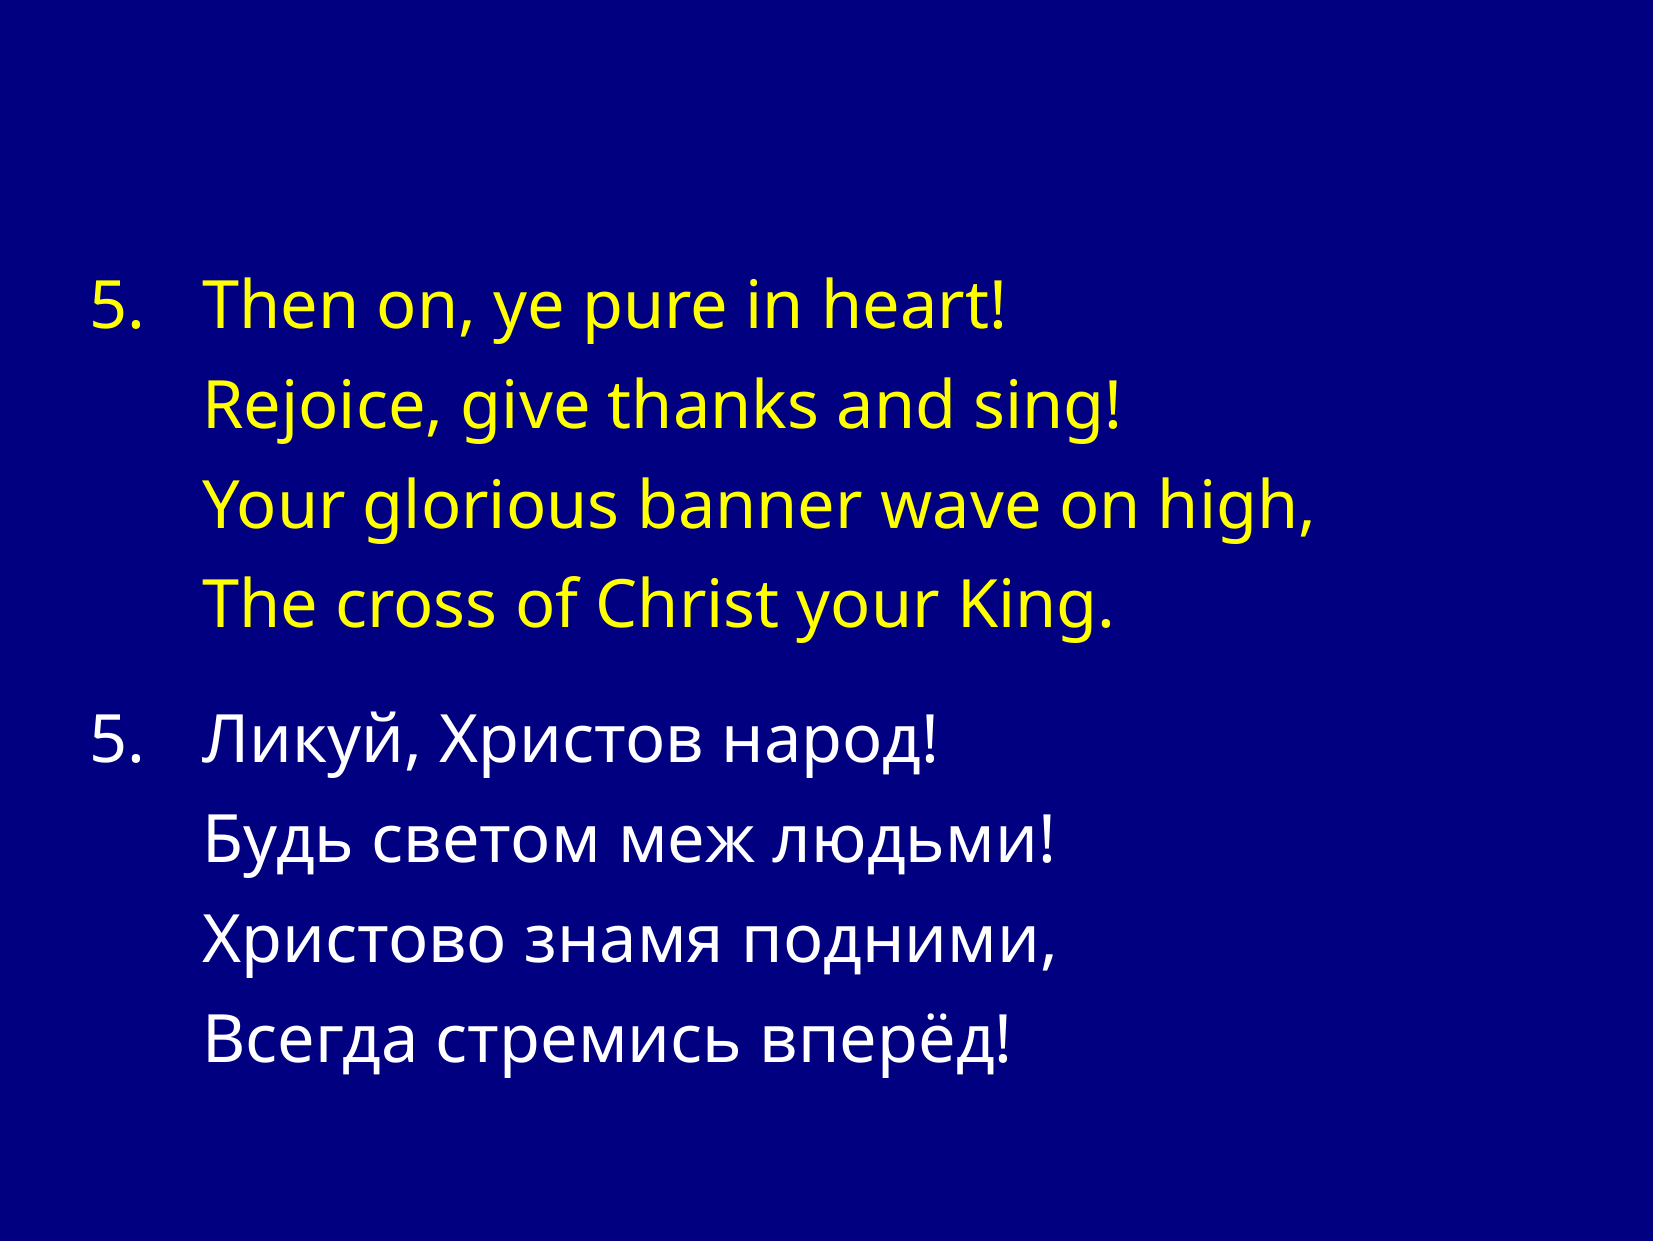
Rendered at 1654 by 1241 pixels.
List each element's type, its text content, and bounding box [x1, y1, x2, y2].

text_box 5. Ликуй, Христов народ! Будь светом меж людьми! Христово знамя подними, Всегда стремись вперёд! [75, 675, 1576, 1163]
text_box 5. Then on, ye pure in heart! Rejoice, give thanks and sing! Your glorious banner wave on high, The cross of Christ your King. [75, 150, 1576, 638]
